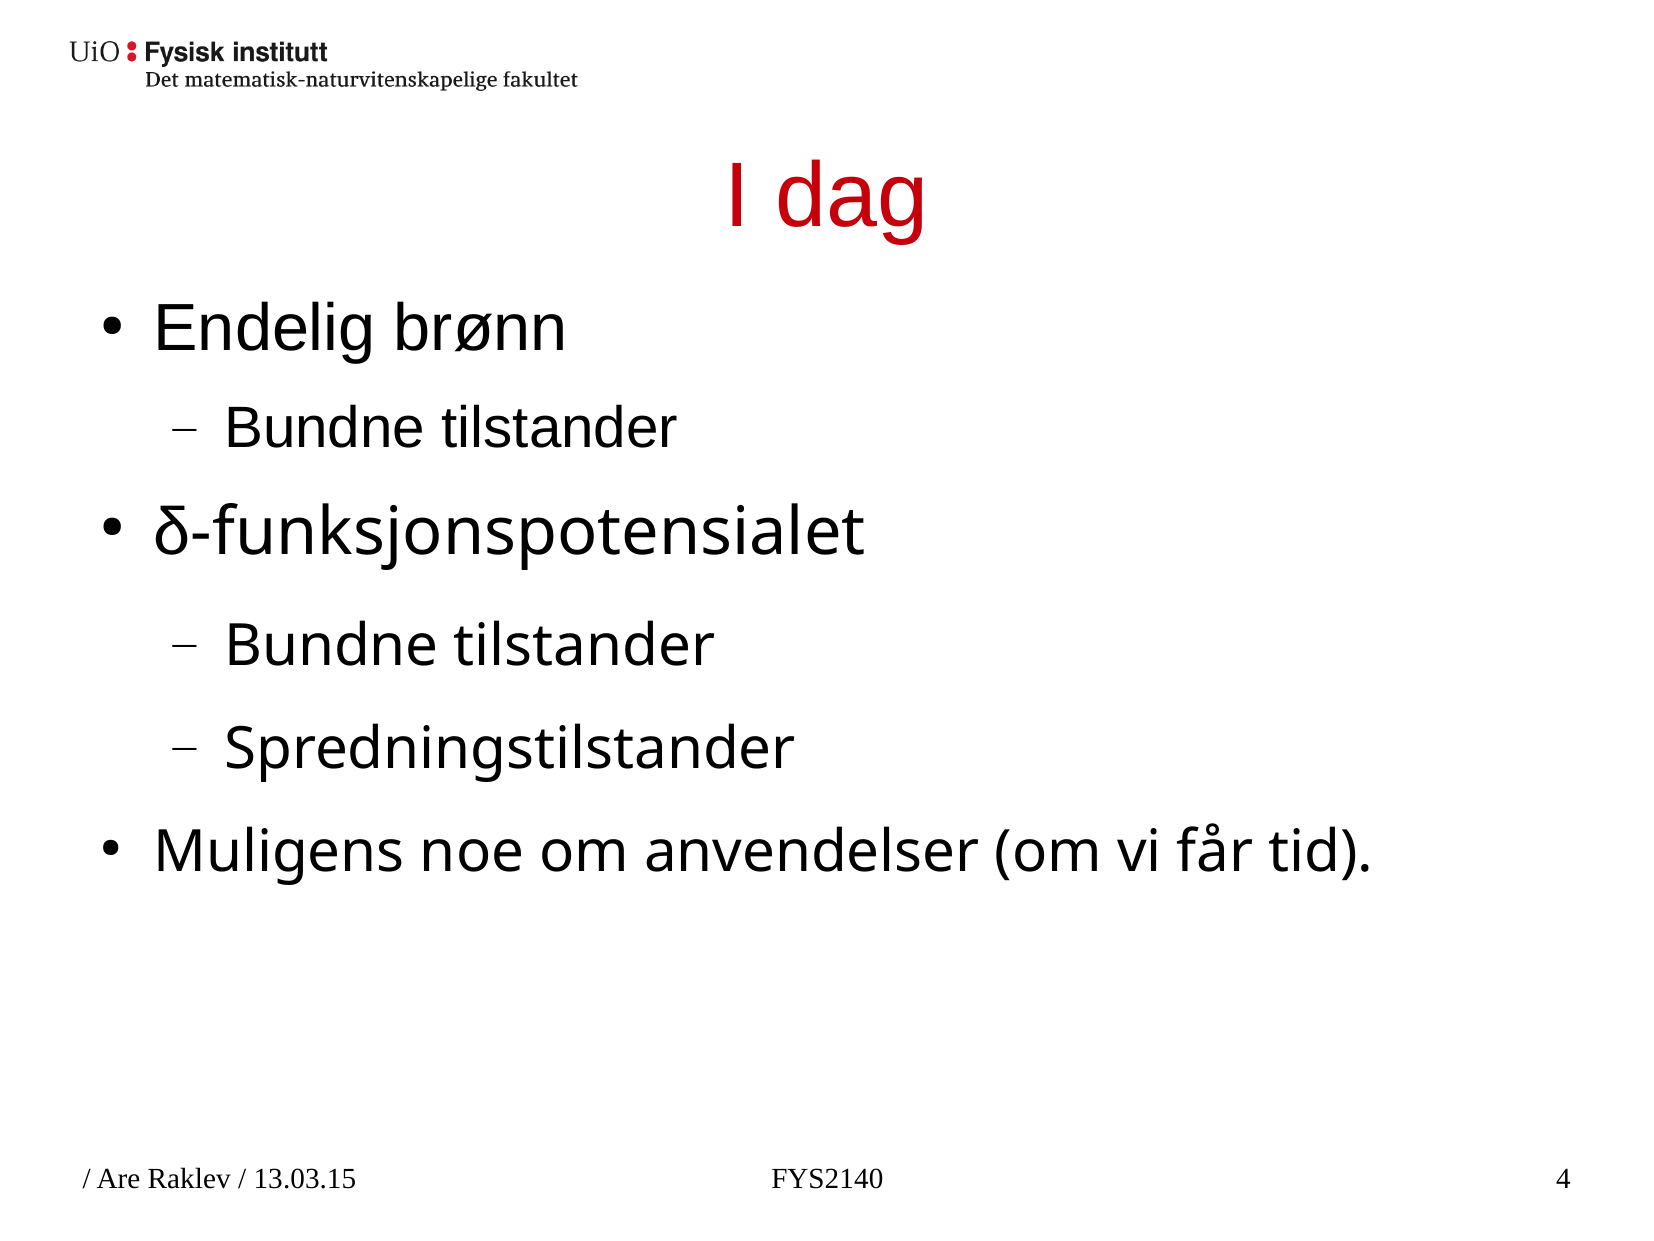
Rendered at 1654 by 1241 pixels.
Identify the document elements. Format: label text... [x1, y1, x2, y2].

list Endelig brønn Bundne tilstander δ-funksjonspotensialet Bundne tilstander Spredningstilstander Muligens noe om anvendelser (om vi får tid). [82, 290, 1571, 1094]
title I dag [82, 90, 1571, 290]
picture [68, 37, 581, 93]
